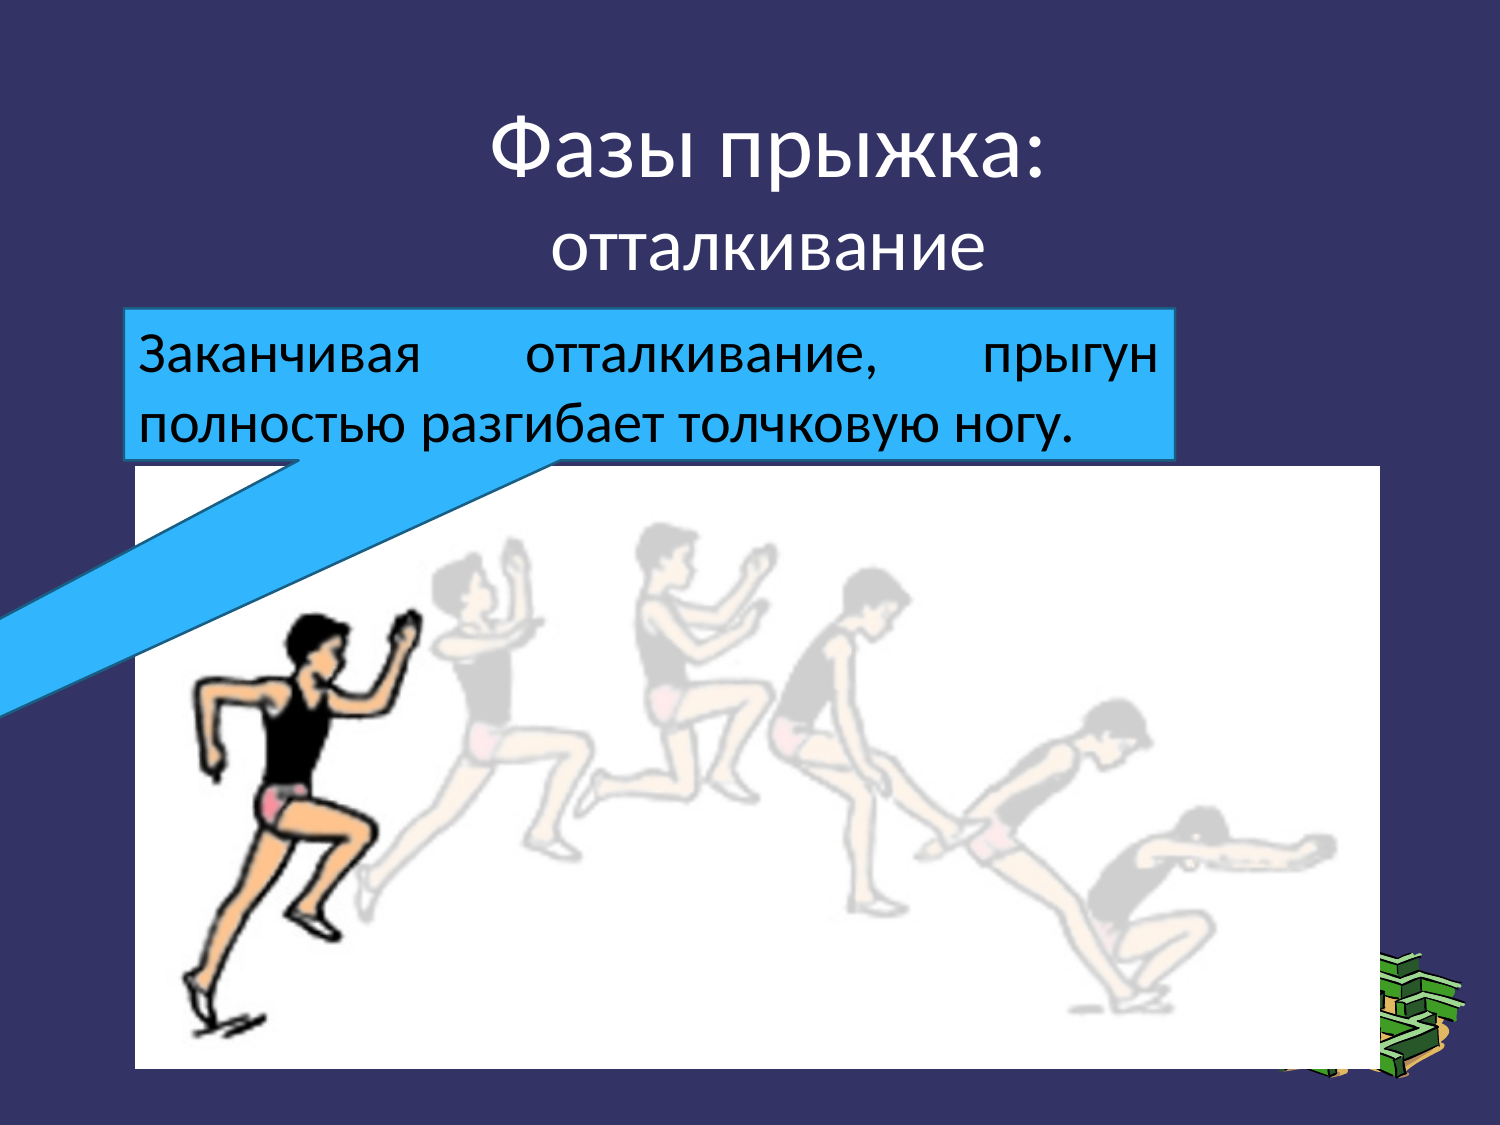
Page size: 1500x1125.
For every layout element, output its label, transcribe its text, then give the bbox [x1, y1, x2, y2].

text_box Фазы прыжка: отталкивание [474, 78, 1063, 293]
picture [135, 466, 286, 546]
text_box Заканчивая отталкивание, прыгун полностью разгибает толчковую ногу. [0, 308, 1176, 718]
picture [135, 466, 1380, 1069]
